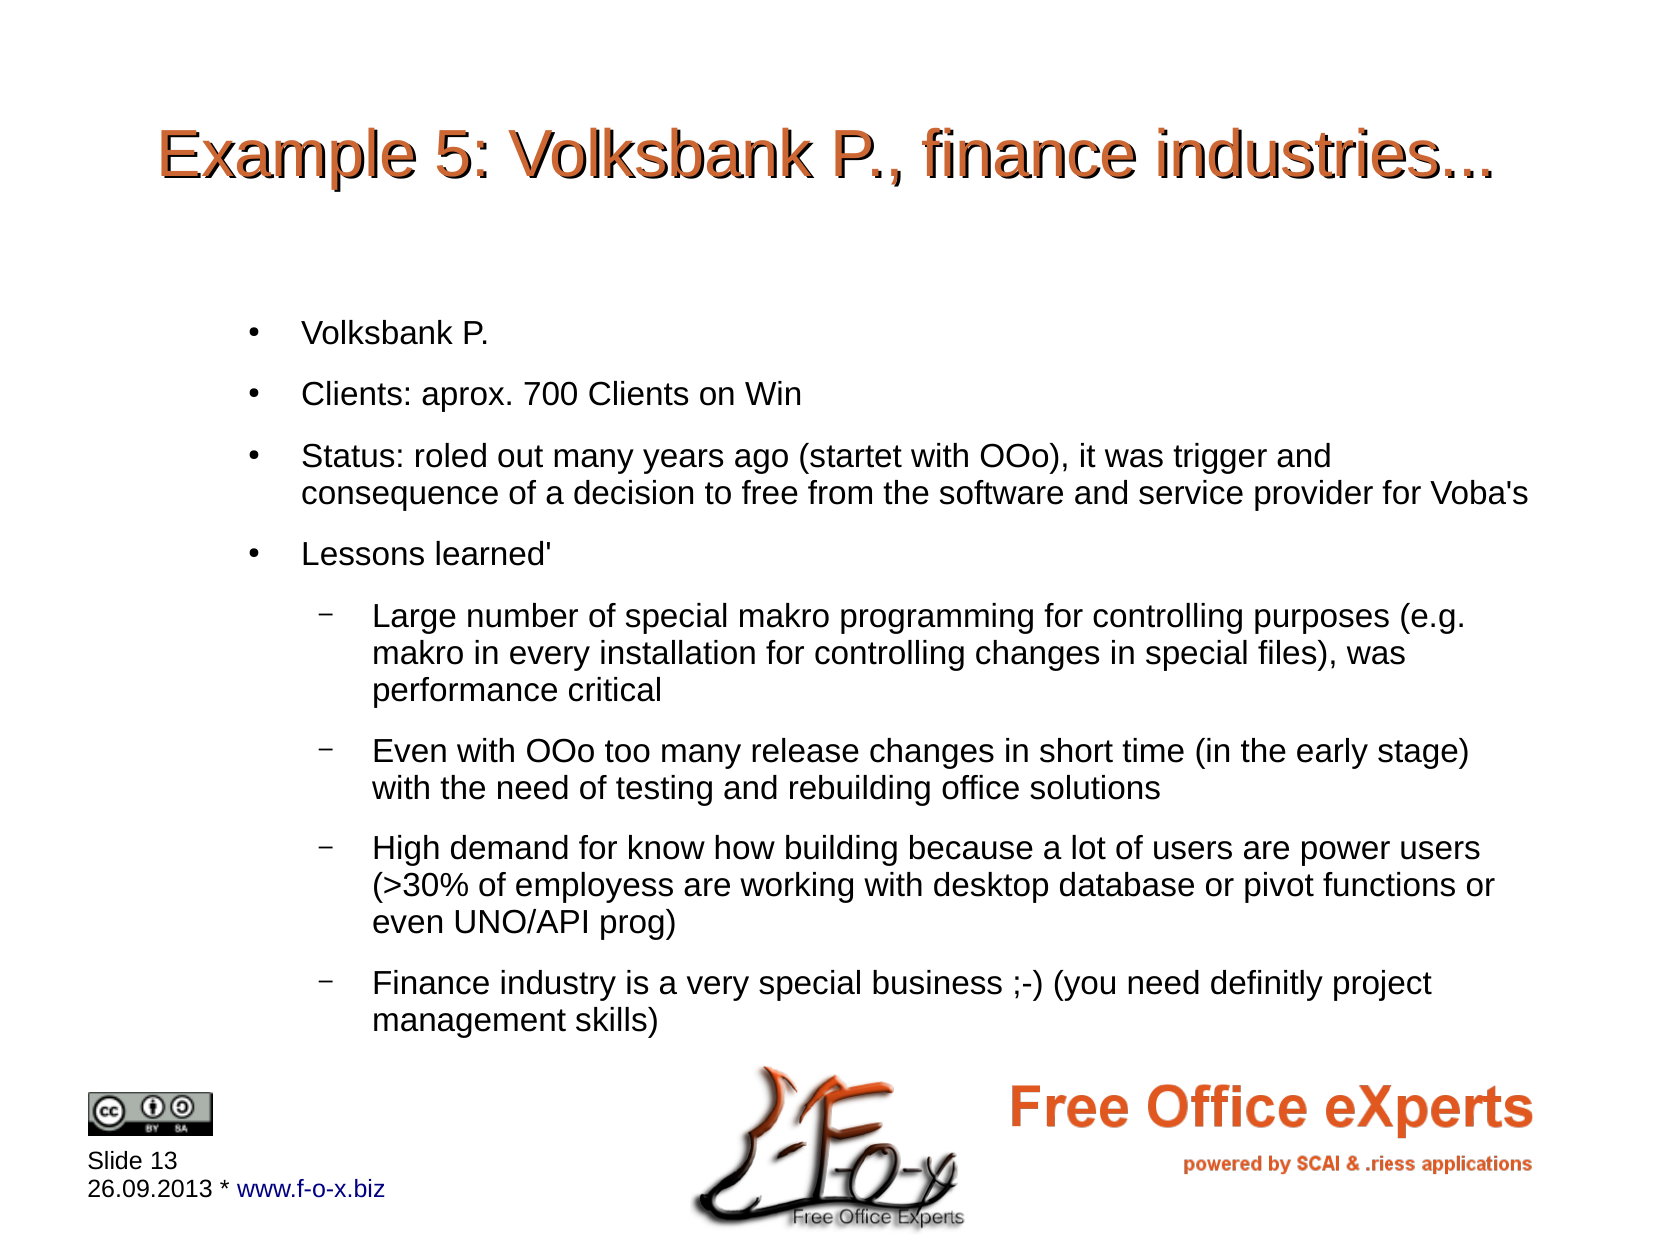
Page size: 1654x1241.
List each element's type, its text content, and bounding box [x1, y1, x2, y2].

title Example 5: Volksbank P., finance industries... [82, 49, 1571, 257]
picture [690, 1052, 1565, 1236]
list Volksbank P. Clients: aprox. 700 Clients on Win Status: roled out many years ago (startet with OOo), it was trigger and consequence of a decision to free from the software and service provider for Voba's Lessons learned' Large number of special makro programming for controlling purposes (e.g. makro in every installation for controlling changes in special files), was performance critical Even with OOo too many release changes in short time (in the early stage) with the need of testing and rebuilding office solutions High demand for know how building because a lot of users are power users (>30% of employess are working with desktop database or pivot functions or even UNO/API prog) Finance industry is a very special business ;-) (you need definitly project management skills) [230, 314, 1536, 1034]
picture [88, 1092, 213, 1136]
